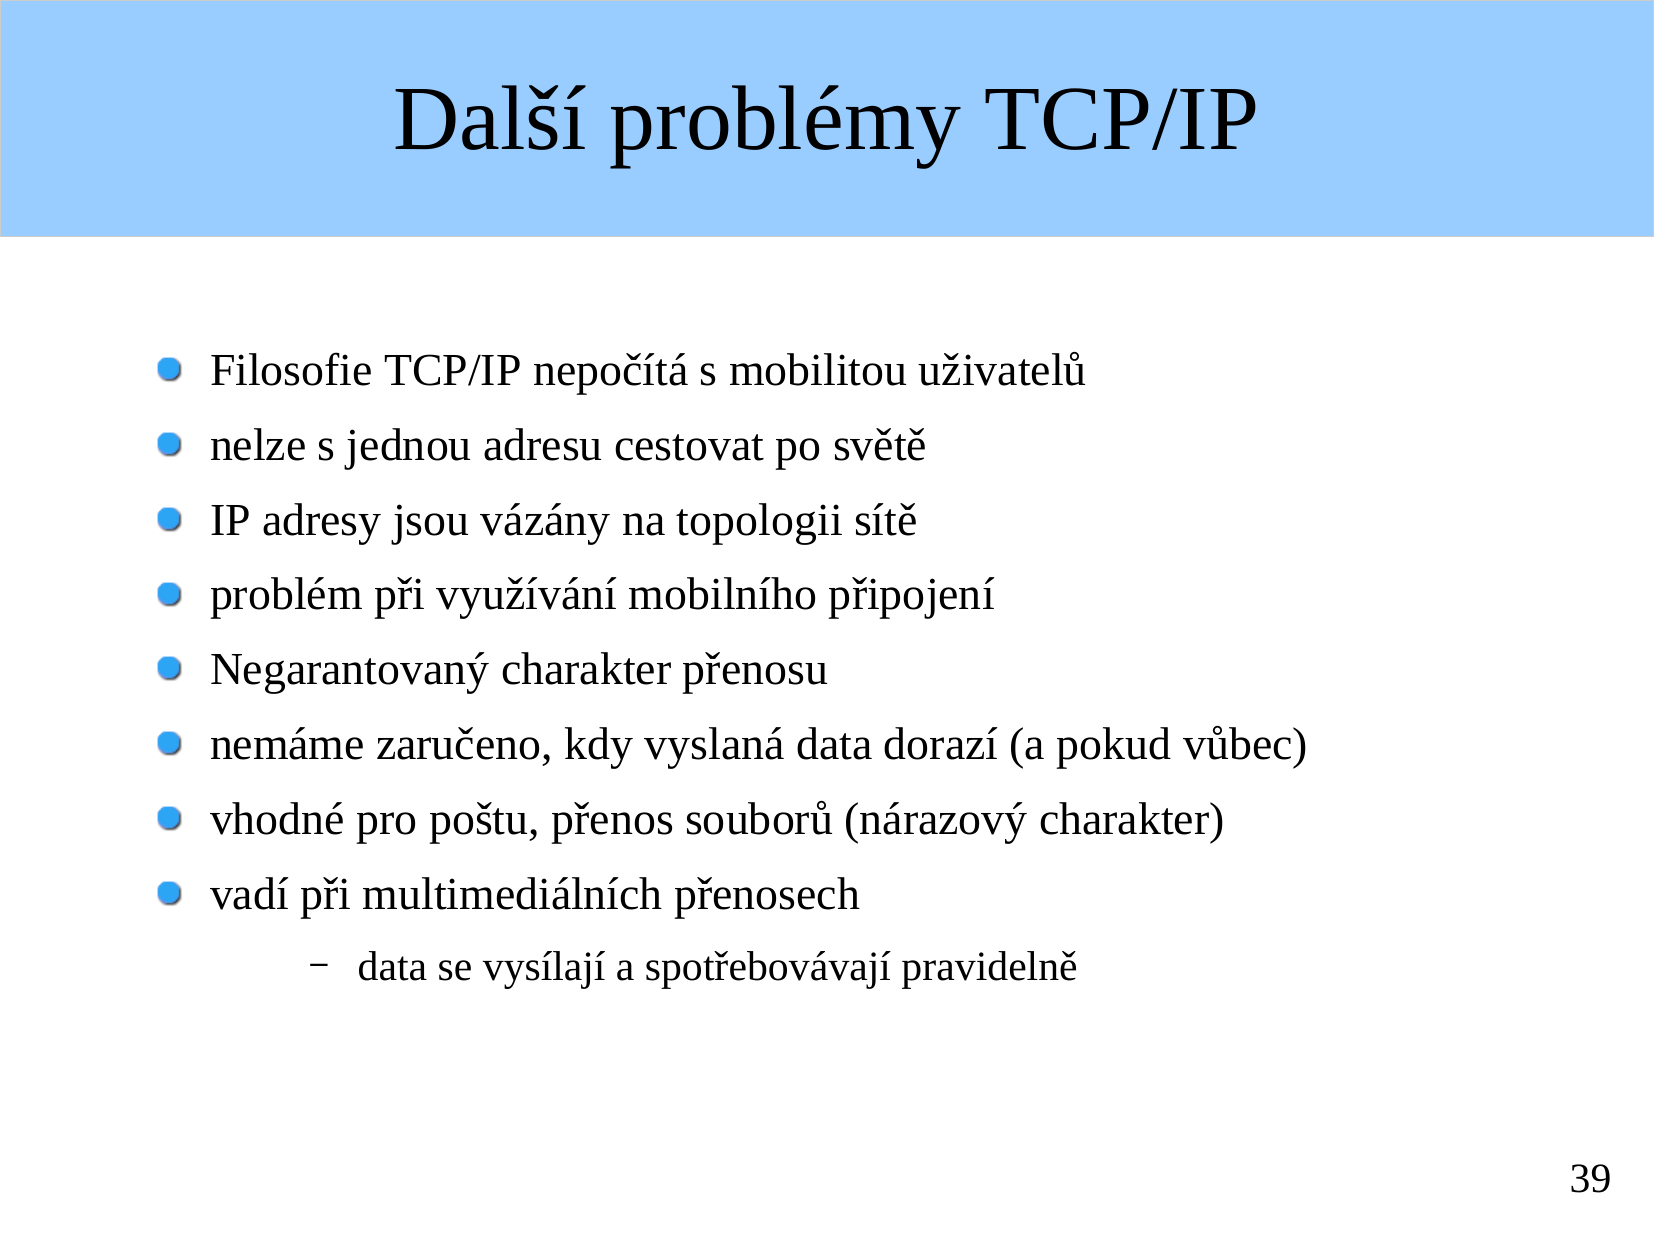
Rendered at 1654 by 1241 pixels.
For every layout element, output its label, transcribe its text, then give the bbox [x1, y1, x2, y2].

title Další problémy TCP/IP [0, 0, 1654, 237]
list Filosofie TCP/IP nepočítá s mobilitou uživatelů nelze s jednou adresu cestovat po světě IP adresy jsou vázány na topologii sítě problém při využívání mobilního připojení Negarantovaný charakter přenosu nemáme zaručeno, kdy vyslaná data dorazí (a pokud vůbec) vhodné pro poštu, přenos souborů (nárazový charakter) vadí při multimediálních přenosech data se vysílají a spotřebovávají pravidelně [121, 344, 1534, 1193]
